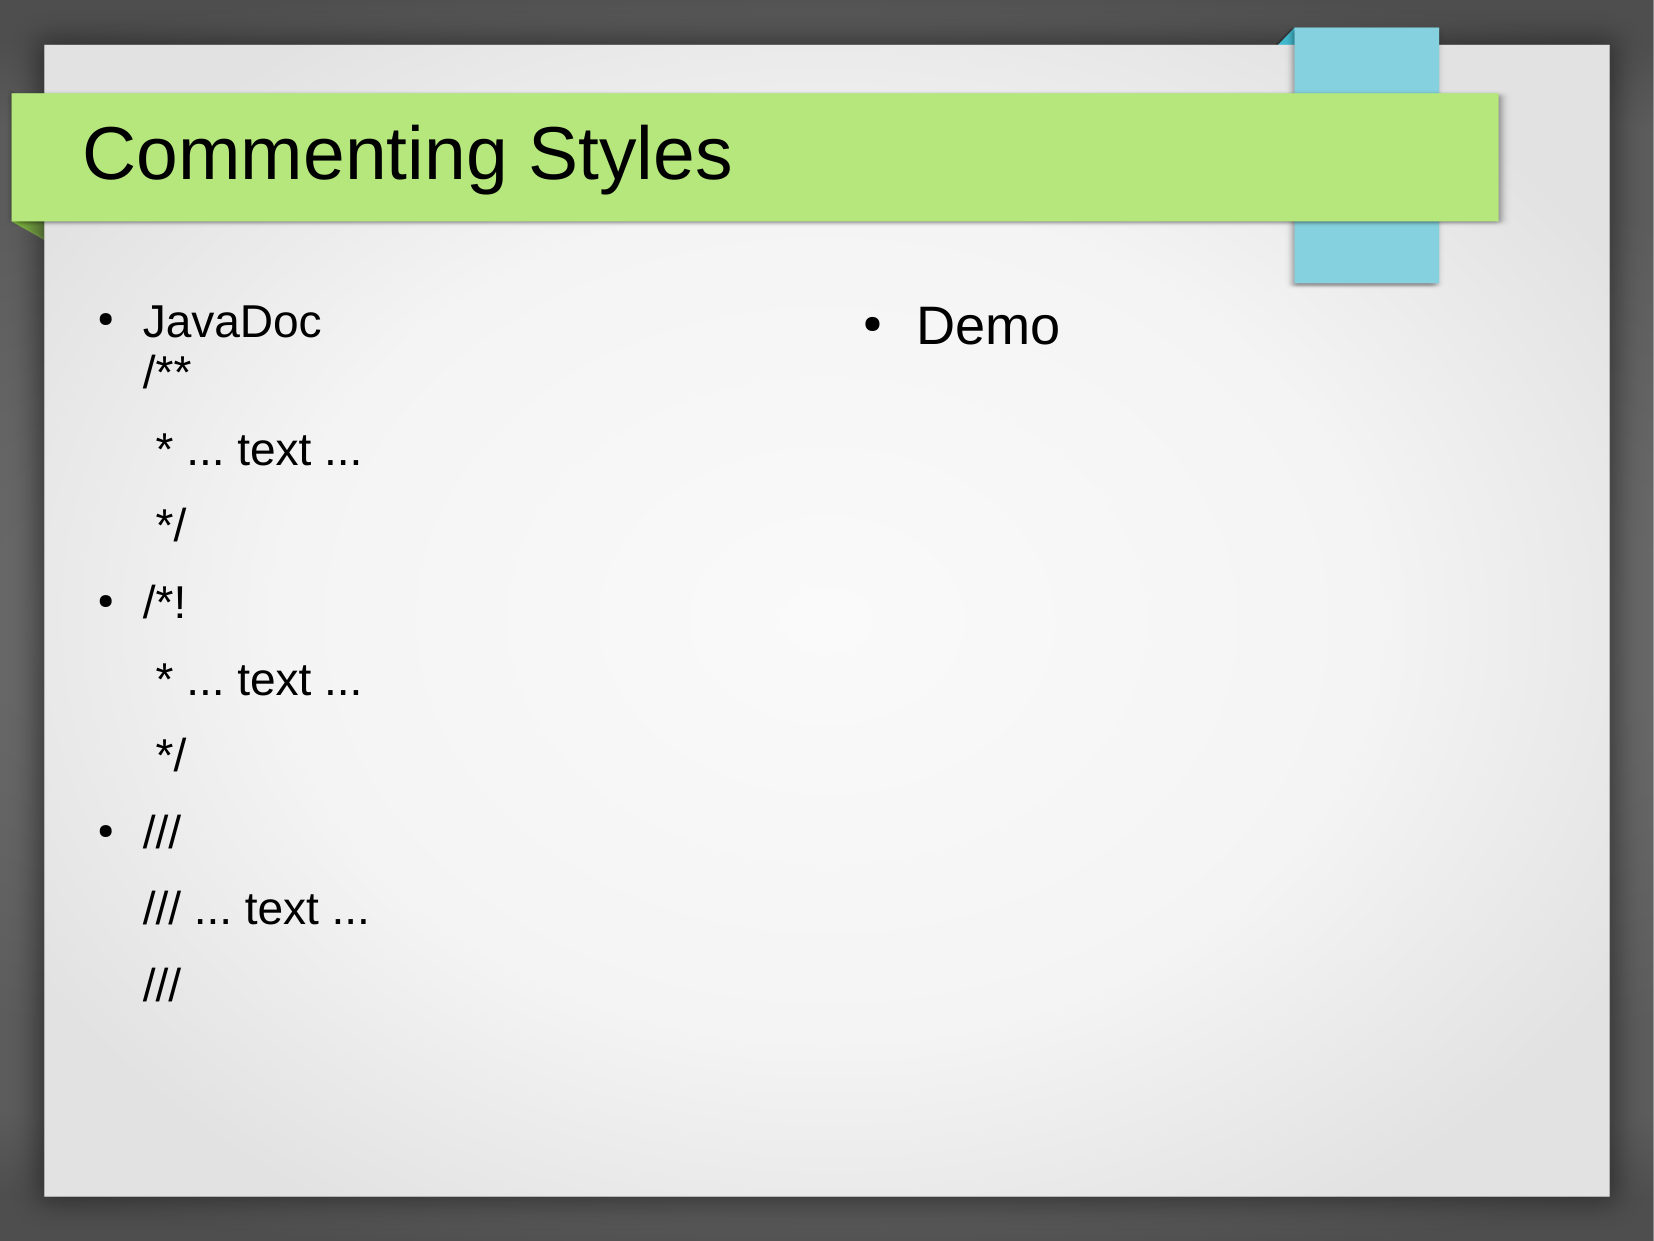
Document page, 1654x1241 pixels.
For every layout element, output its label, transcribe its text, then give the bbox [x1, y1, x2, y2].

picture [0, 0, 1654, 1241]
list Demo [845, 295, 1572, 1015]
title Commenting Styles [82, 94, 1264, 213]
list JavaDoc /** * ... text ... */ /*! * ... text ... */ /// /// ... text ... /// [82, 295, 809, 1015]
